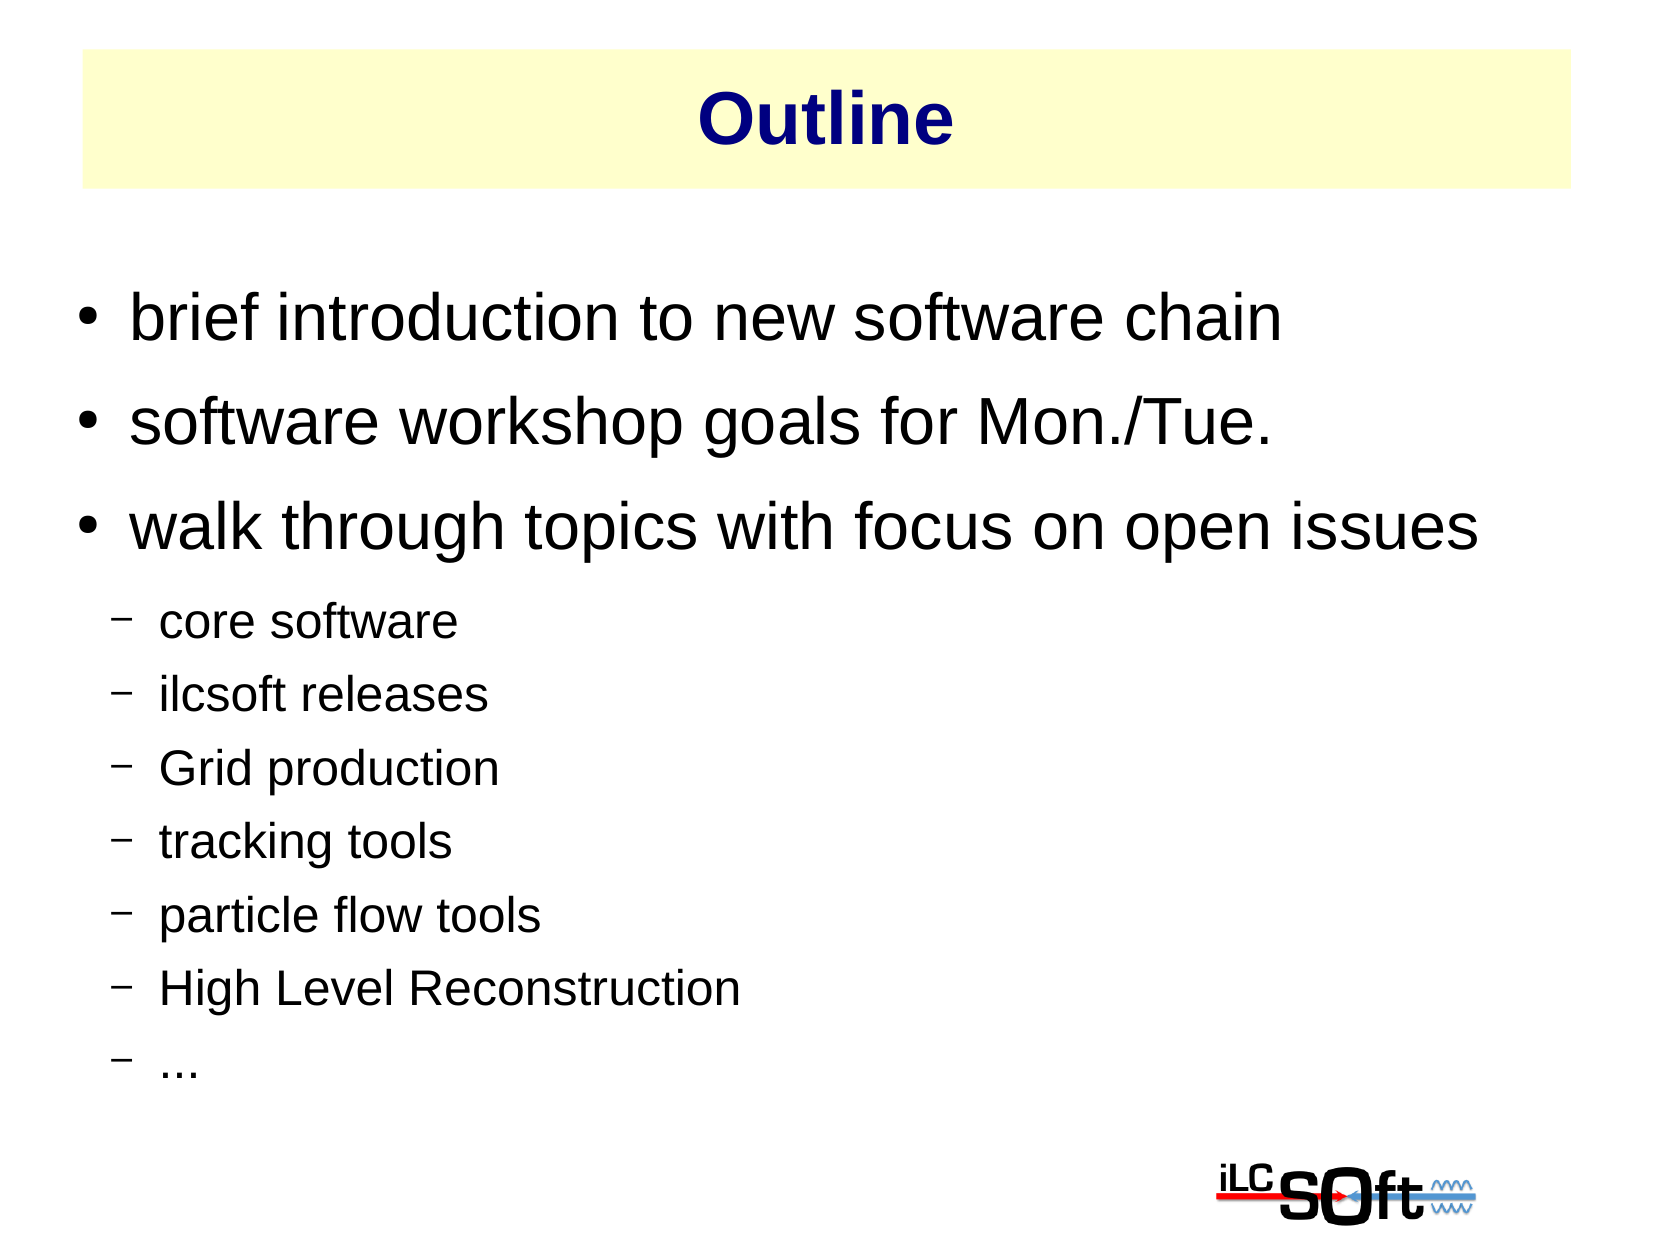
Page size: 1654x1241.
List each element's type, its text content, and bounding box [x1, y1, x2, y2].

title Outline [82, 49, 1571, 189]
list brief introduction to new software chain software workshop goals for Mon./Tue. walk through topics with focus on open issues core software ilcsoft releases Grid production tracking tools particle flow tools High Level Reconstruction ... [58, 280, 1547, 1099]
picture [1206, 1155, 1561, 1241]
